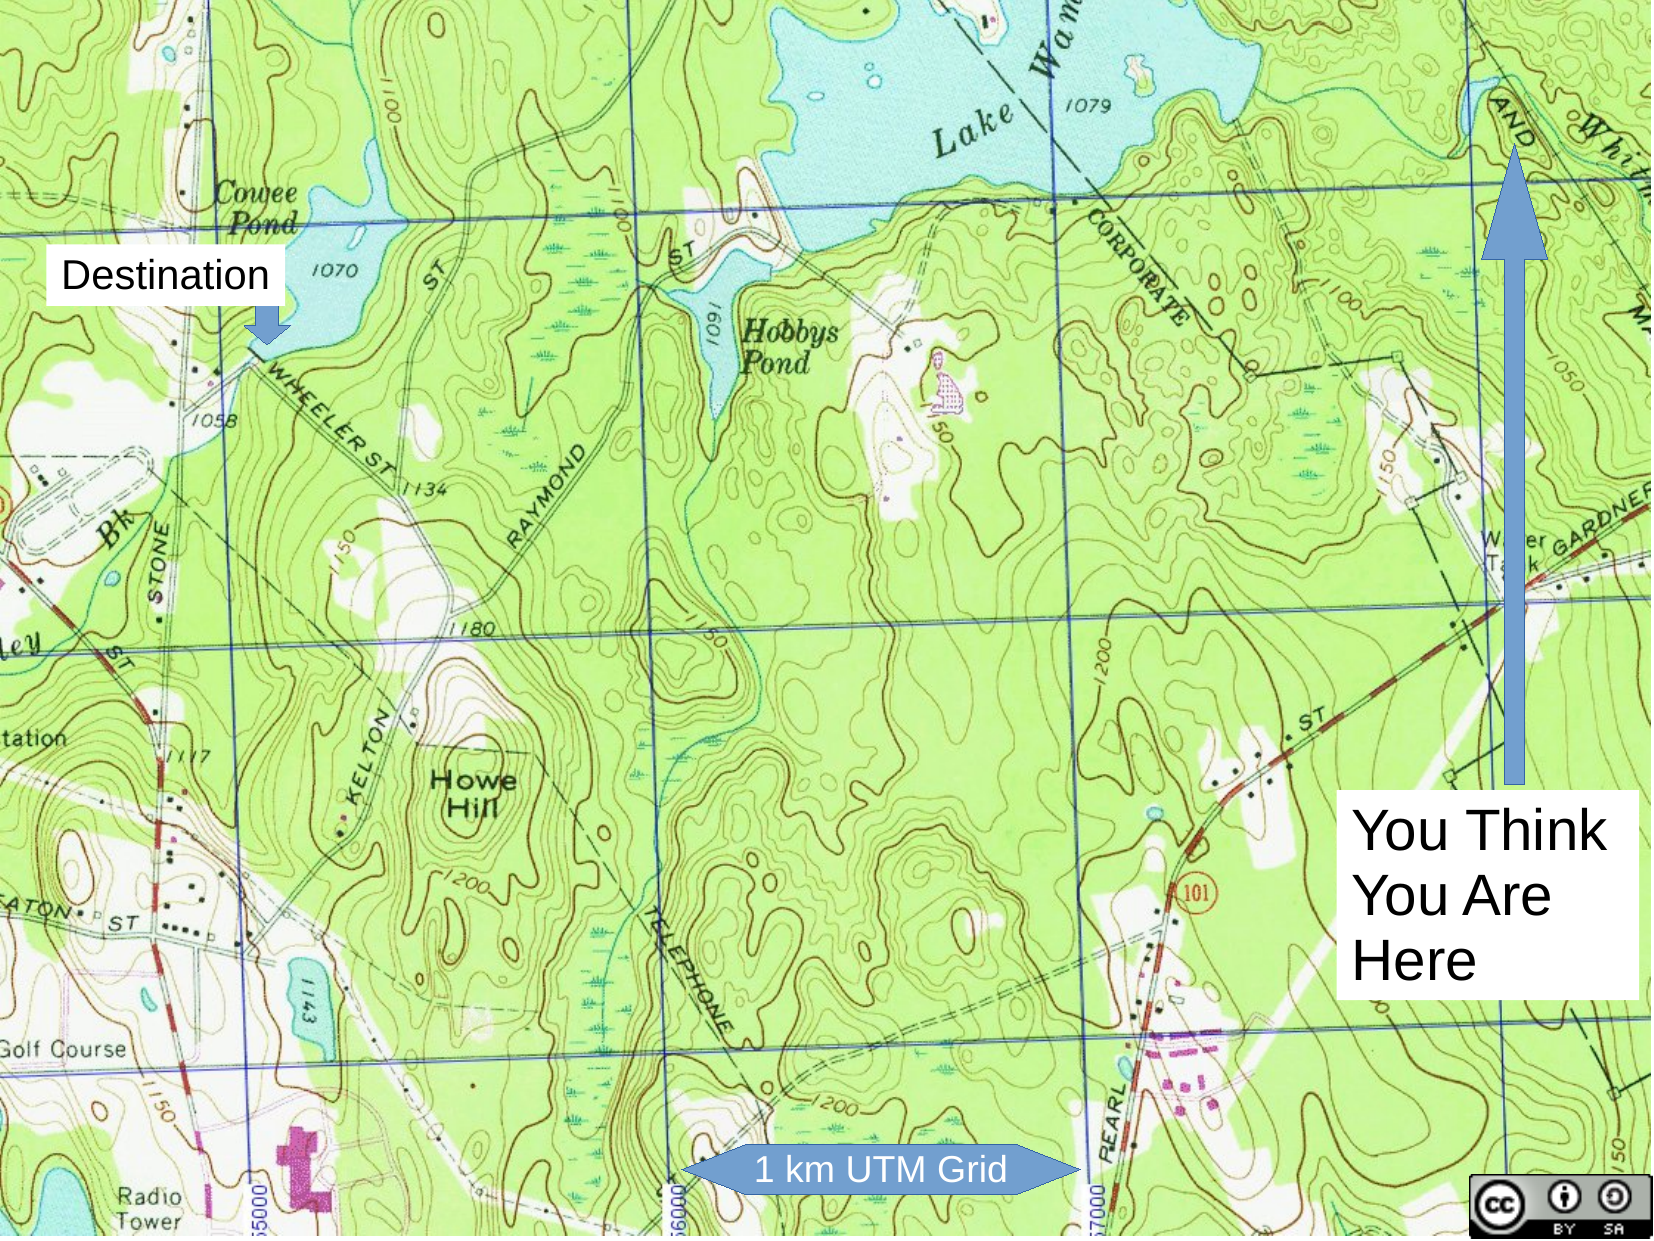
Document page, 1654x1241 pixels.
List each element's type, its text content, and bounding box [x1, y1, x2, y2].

picture [0, 0, 1653, 1239]
text_box [244, 306, 291, 345]
text_box Destination [46, 244, 286, 306]
text_box [1481, 143, 1548, 785]
text_box You Think You Are Here [1336, 790, 1640, 1001]
text_box 1 km UTM Grid [681, 1144, 1081, 1195]
